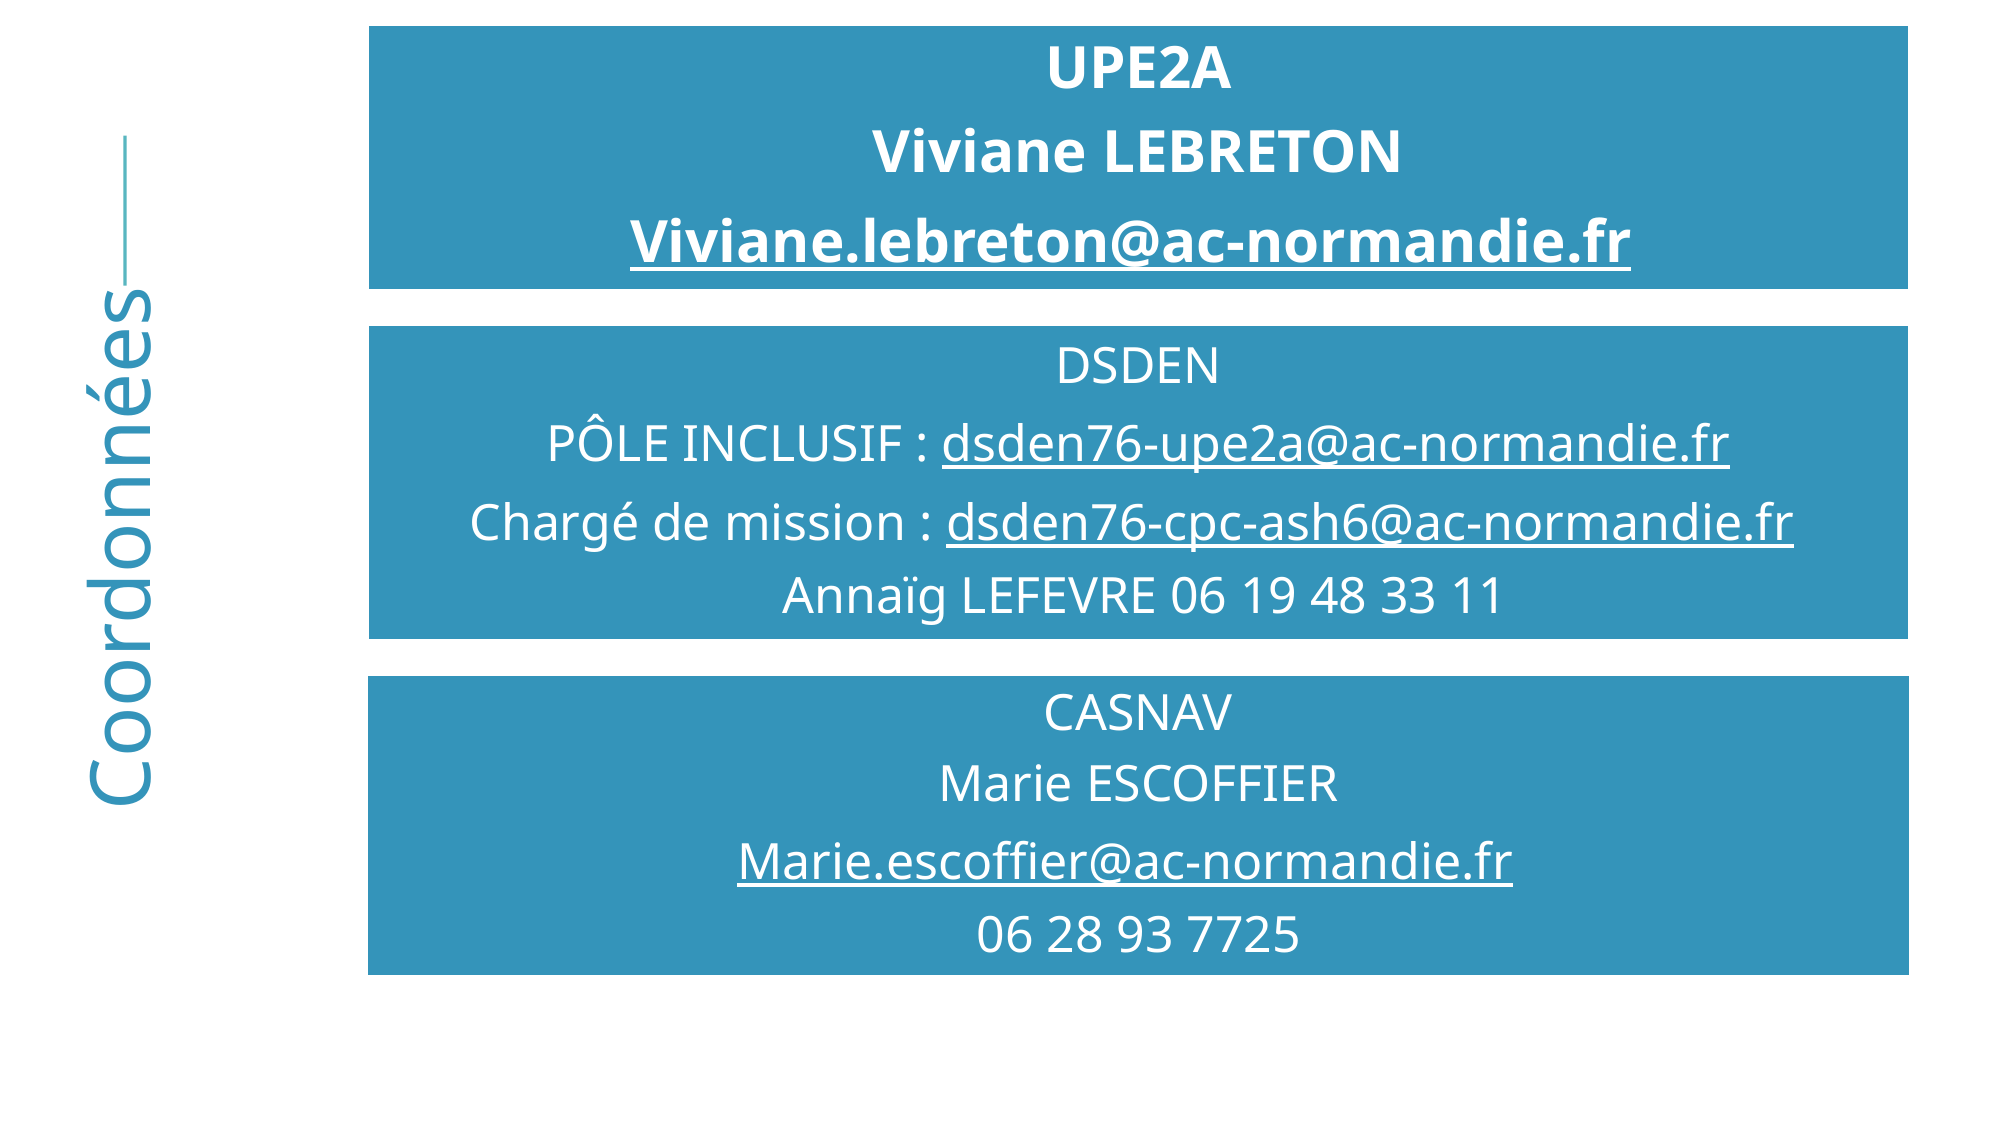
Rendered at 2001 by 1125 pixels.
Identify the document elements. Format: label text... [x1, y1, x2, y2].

text_box UPE2A Viviane LEBRETON Viviane.lebreton@ac-normandie.fr [367, 24, 1909, 291]
text_box CASNAV Marie ESCOFFIER Marie.escoffier@ac-normandie.fr 06 28 93 7725 [366, 674, 1911, 976]
text_box DSDEN PÔLE INCLUSIF : dsden76-upe2a@ac-normandie.fr Chargé de mission : dsden76-cpc-ash6@ac-normandie.fr Annaïg LEFEVRE 06 19 48 33 11 [367, 324, 1909, 640]
text_box Coordonnées [59, 256, 175, 826]
